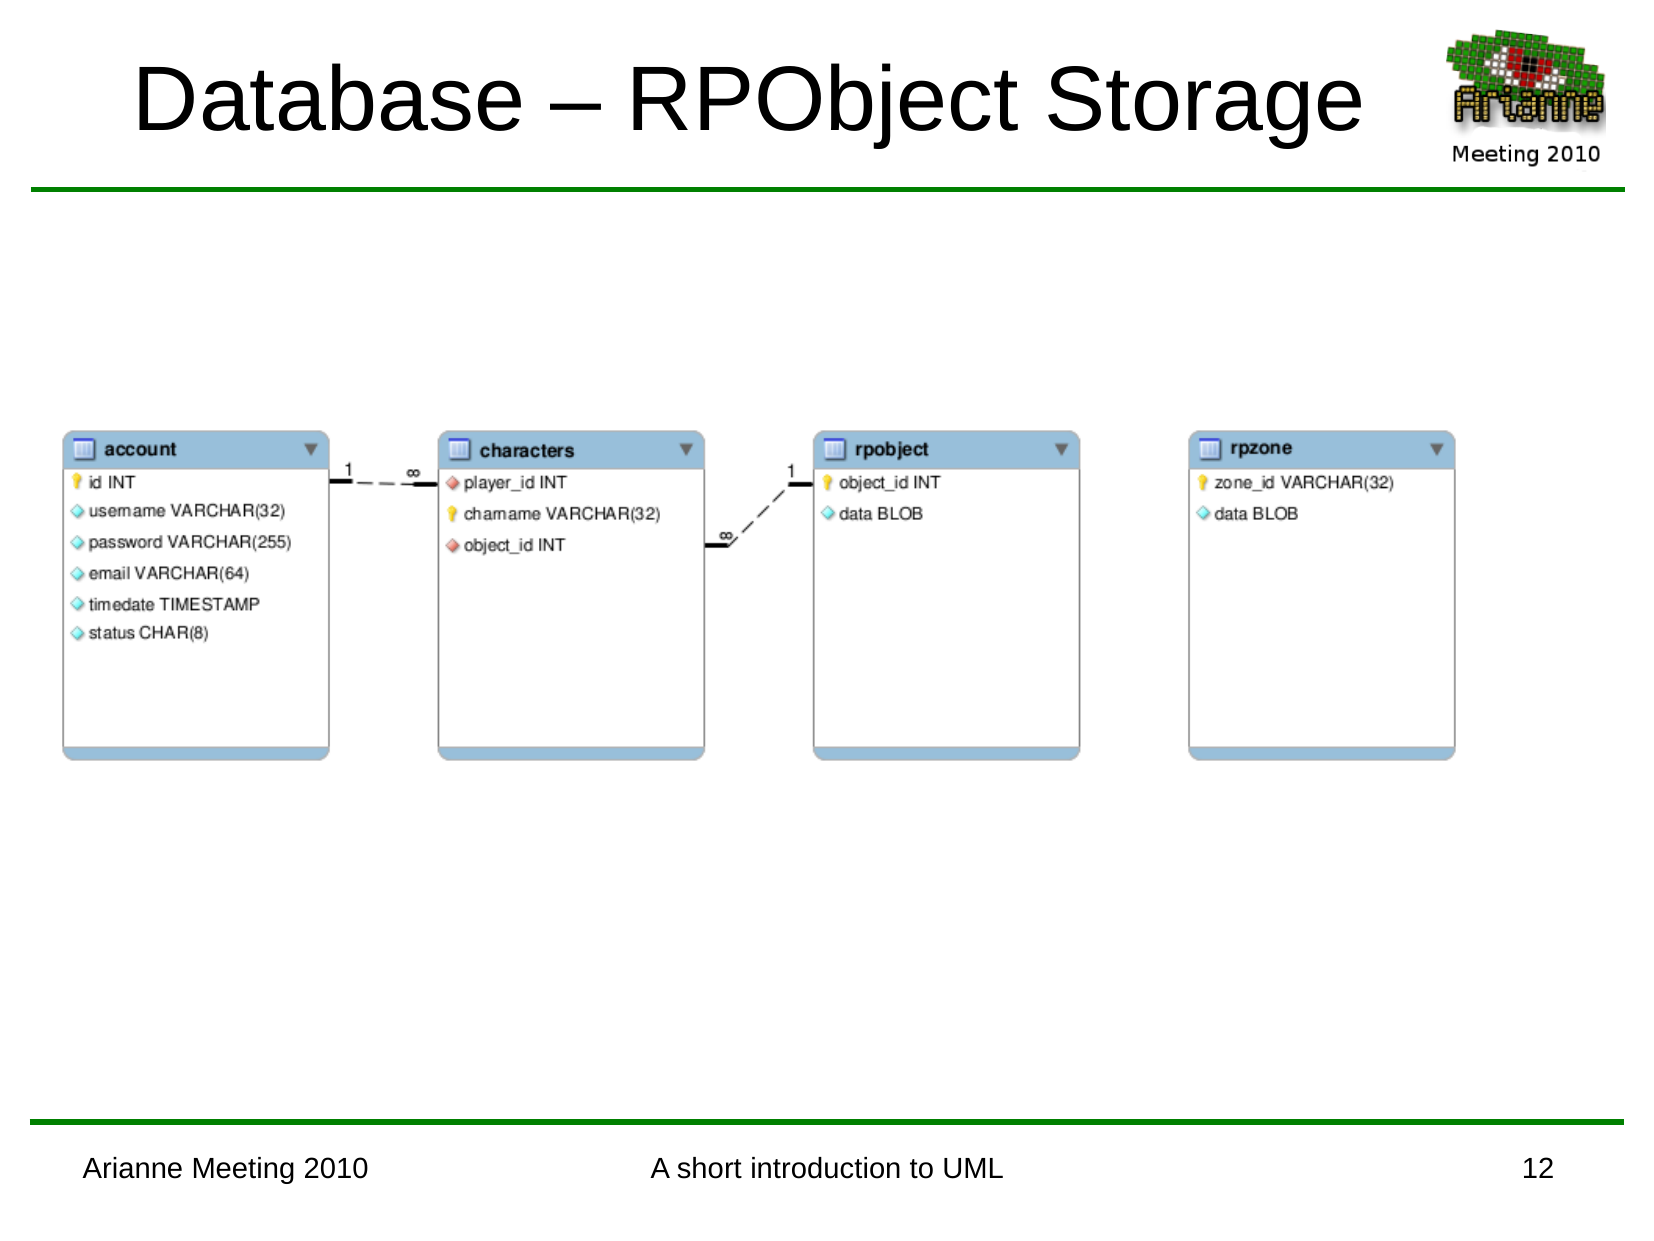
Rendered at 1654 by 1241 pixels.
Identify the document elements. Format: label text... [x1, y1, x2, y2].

title Database – RPObject Storage [82, 47, 1418, 150]
picture [47, 415, 1470, 776]
picture [1446, 29, 1606, 178]
